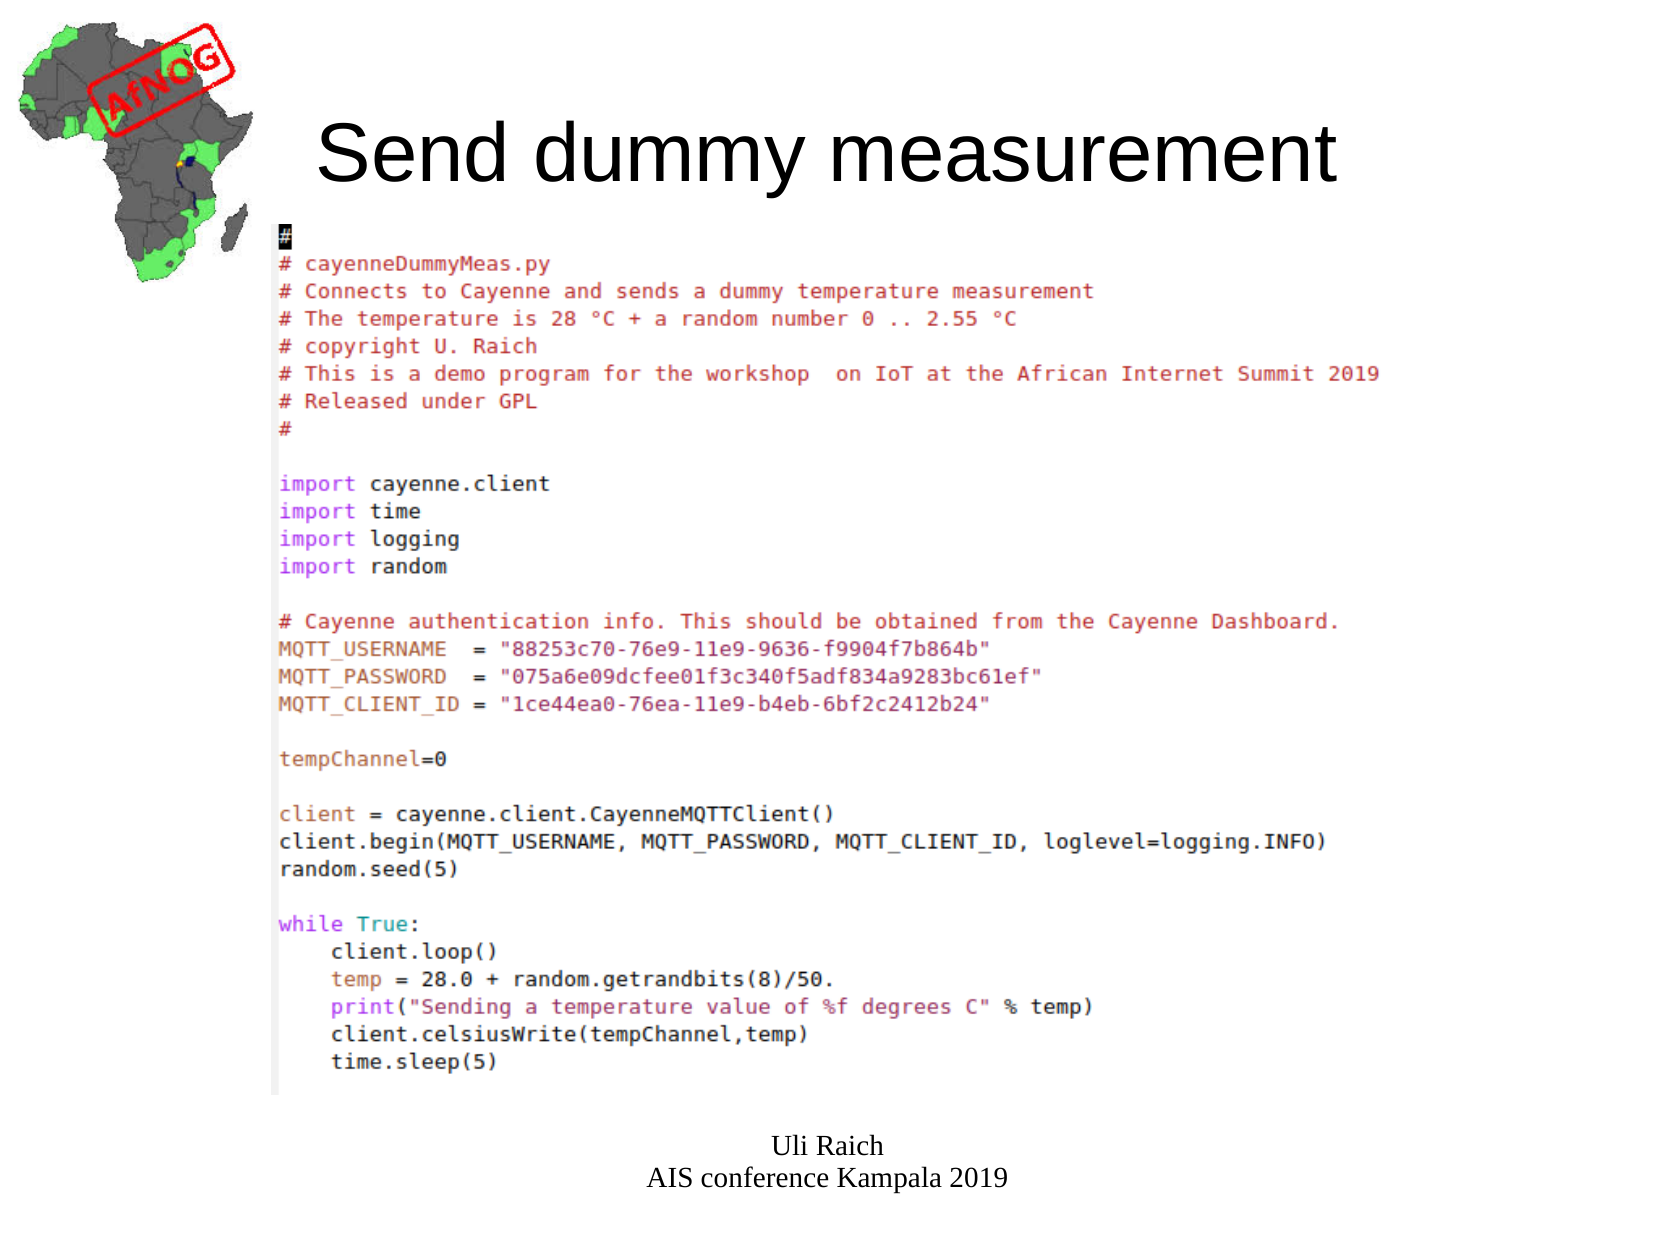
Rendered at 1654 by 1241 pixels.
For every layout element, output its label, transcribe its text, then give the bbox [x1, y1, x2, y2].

picture [9, 0, 259, 291]
title Send dummy measurement [82, 49, 1571, 257]
picture [271, 224, 1411, 1095]
